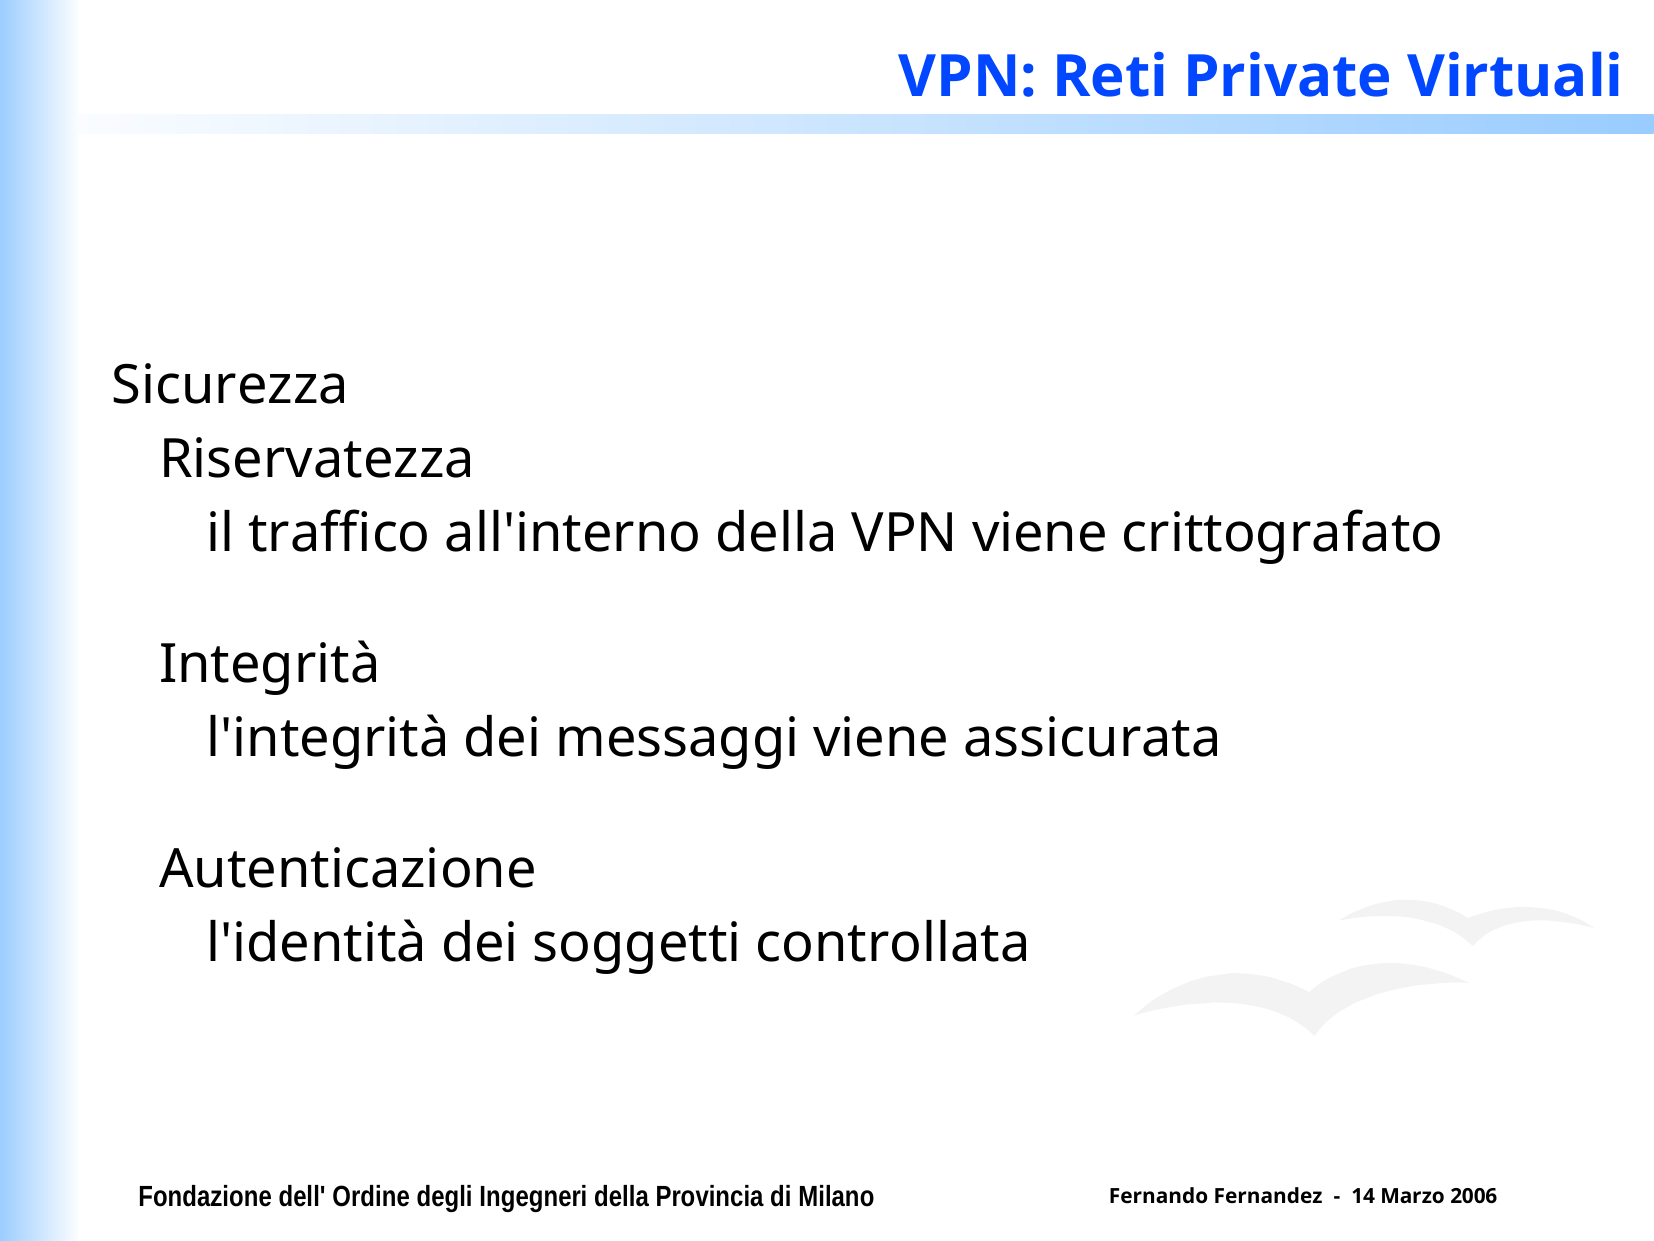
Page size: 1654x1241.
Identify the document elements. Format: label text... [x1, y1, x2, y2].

list Sicurezza Riservatezza il traffico all'interno della VPN viene crittografato Integrità l'integrità dei messaggi viene assicurata Autenticazione l'identità dei soggetti controllata [111, 153, 1637, 1175]
title VPN: Reti Private Virtuali [85, 0, 1654, 148]
